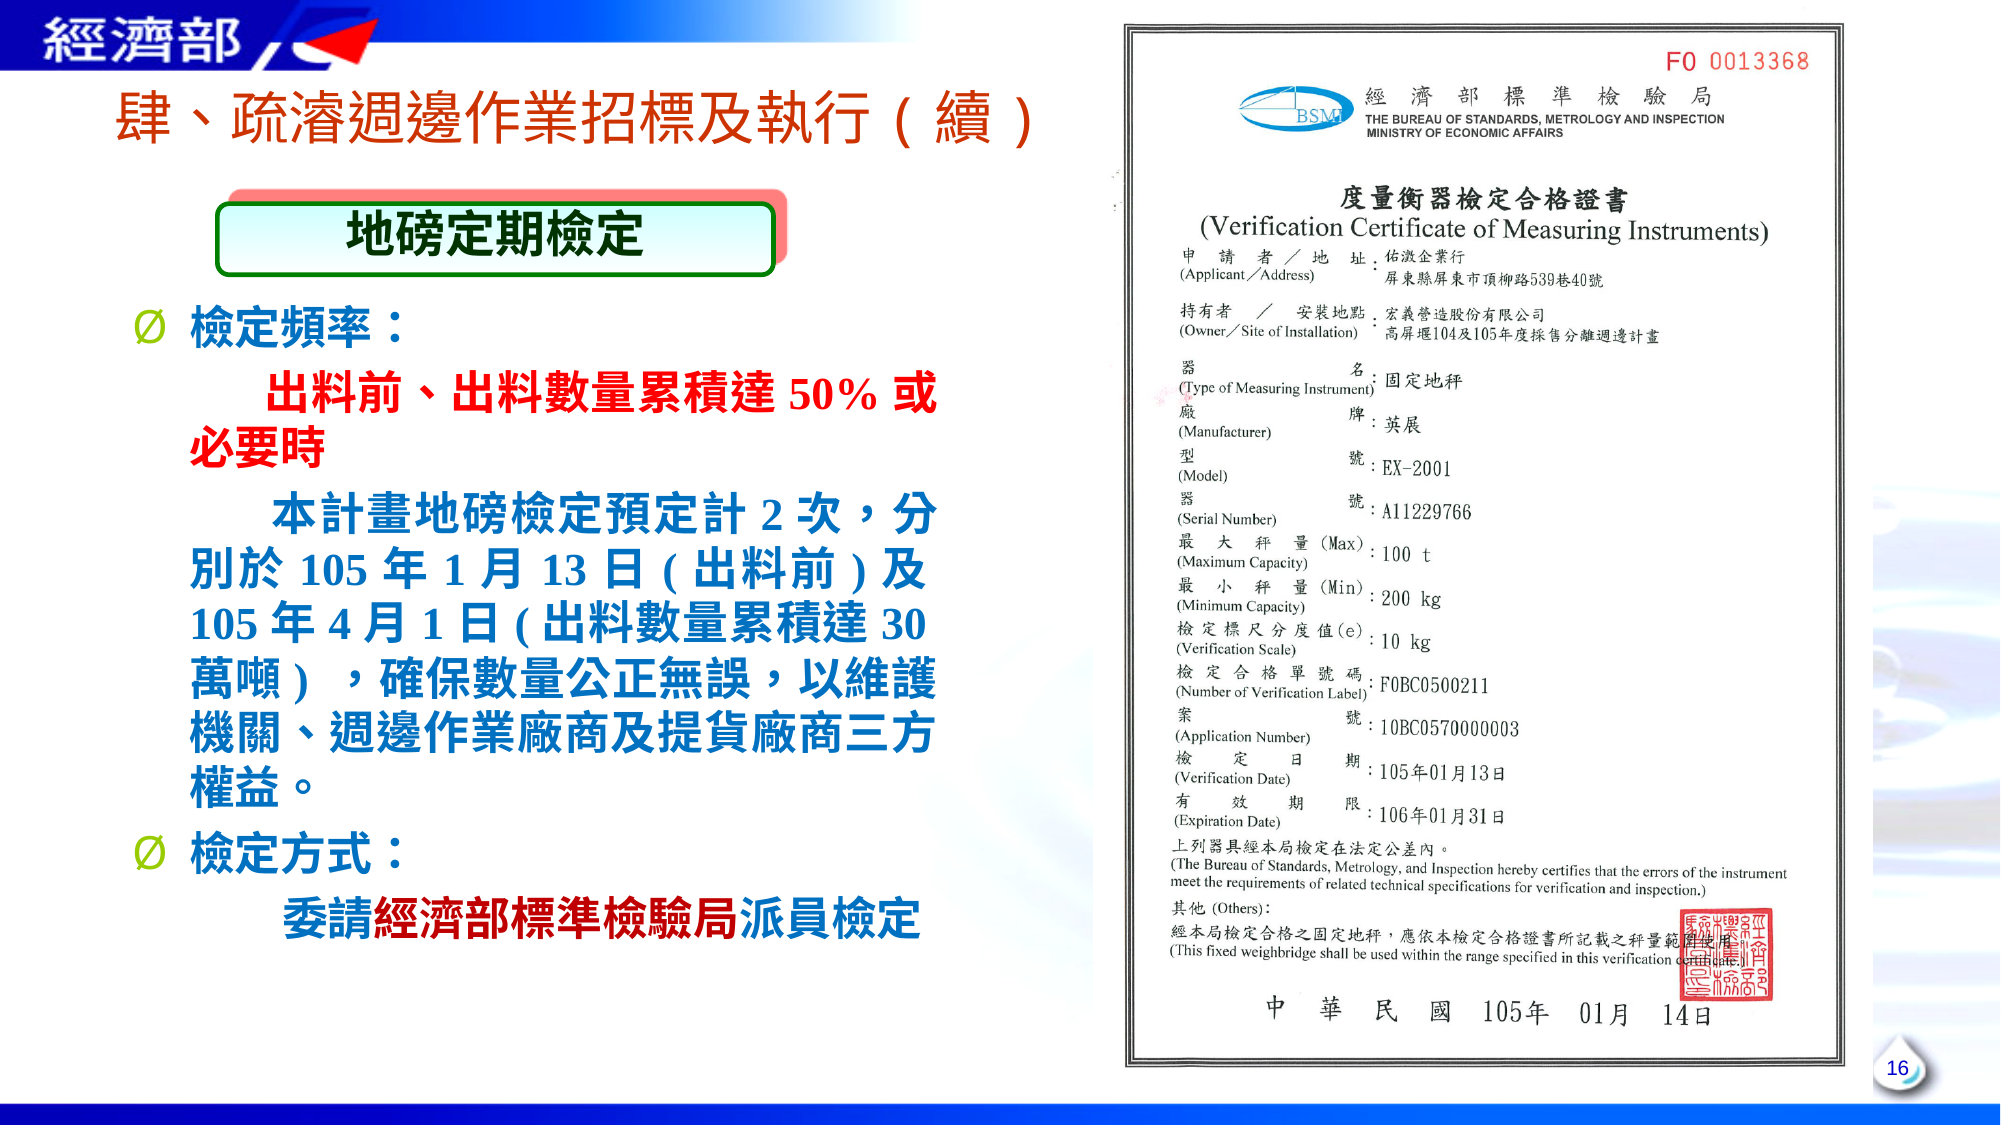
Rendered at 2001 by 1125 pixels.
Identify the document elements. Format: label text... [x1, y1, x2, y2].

text_box 檢定頻率： 出料前、出料數量累積達50%或 必要時 本計畫地磅檢定預定計2次，分別於105年1月13日(出料前)及105年4月1日(出料數量累積達30萬噸) ，確保數量公正無誤，以維護機關、週邊作業廠商及提貨廠商三方權益。 檢定方式： 委請經濟部標準檢驗局派員檢定 [117, 290, 953, 563]
text_box 肆、疏濬週邊作業招標及執行(續) [99, 87, 1093, 175]
picture [1093, 0, 1873, 1103]
text_box 地磅定期檢定 [217, 203, 774, 275]
